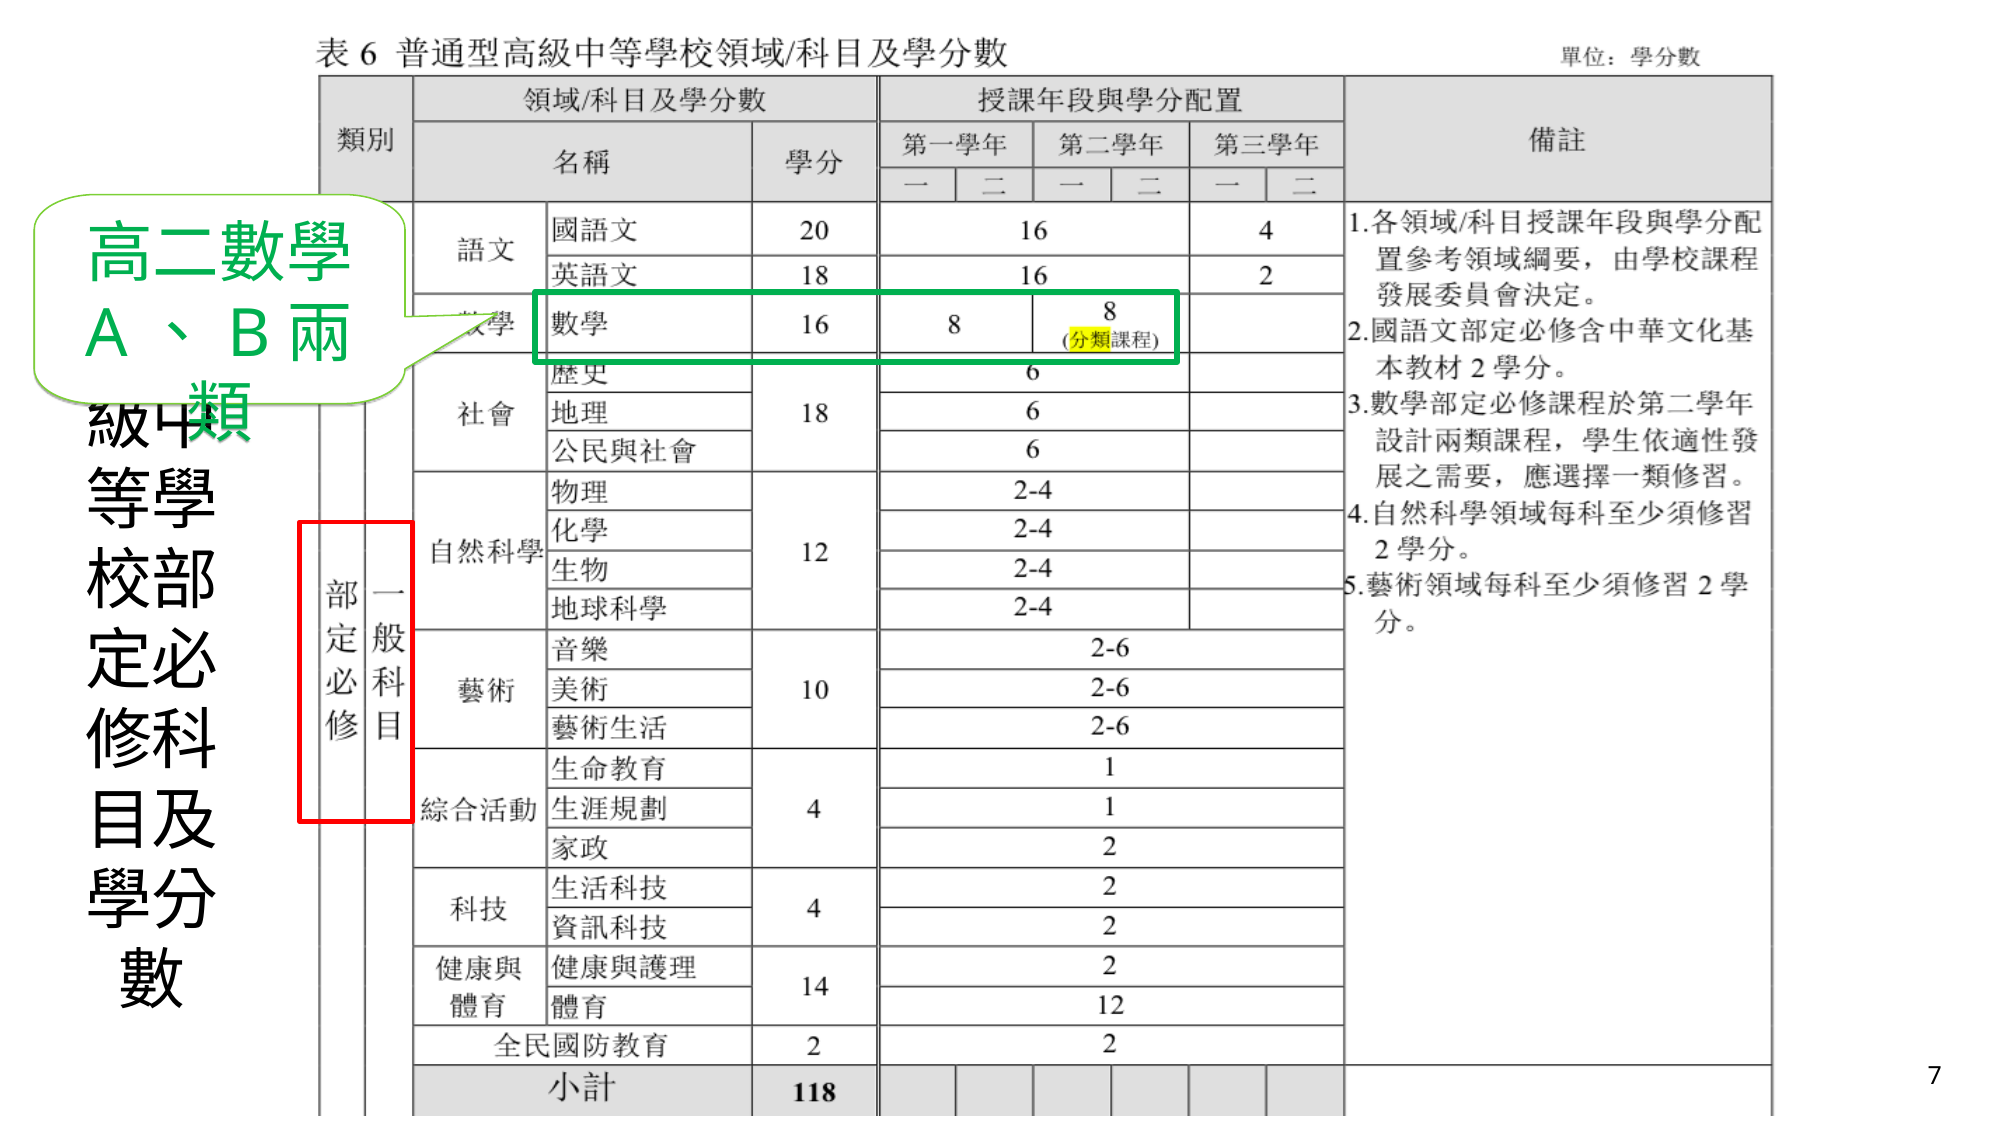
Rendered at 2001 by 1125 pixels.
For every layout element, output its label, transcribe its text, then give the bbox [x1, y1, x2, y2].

picture [279, 33, 1789, 1116]
text_box 高二數學 A、B兩類 [34, 194, 498, 404]
title 普通型高級中等學校部定必修科目及學分數 [58, 397, 246, 988]
text_box 7 [1912, 1043, 1955, 1094]
